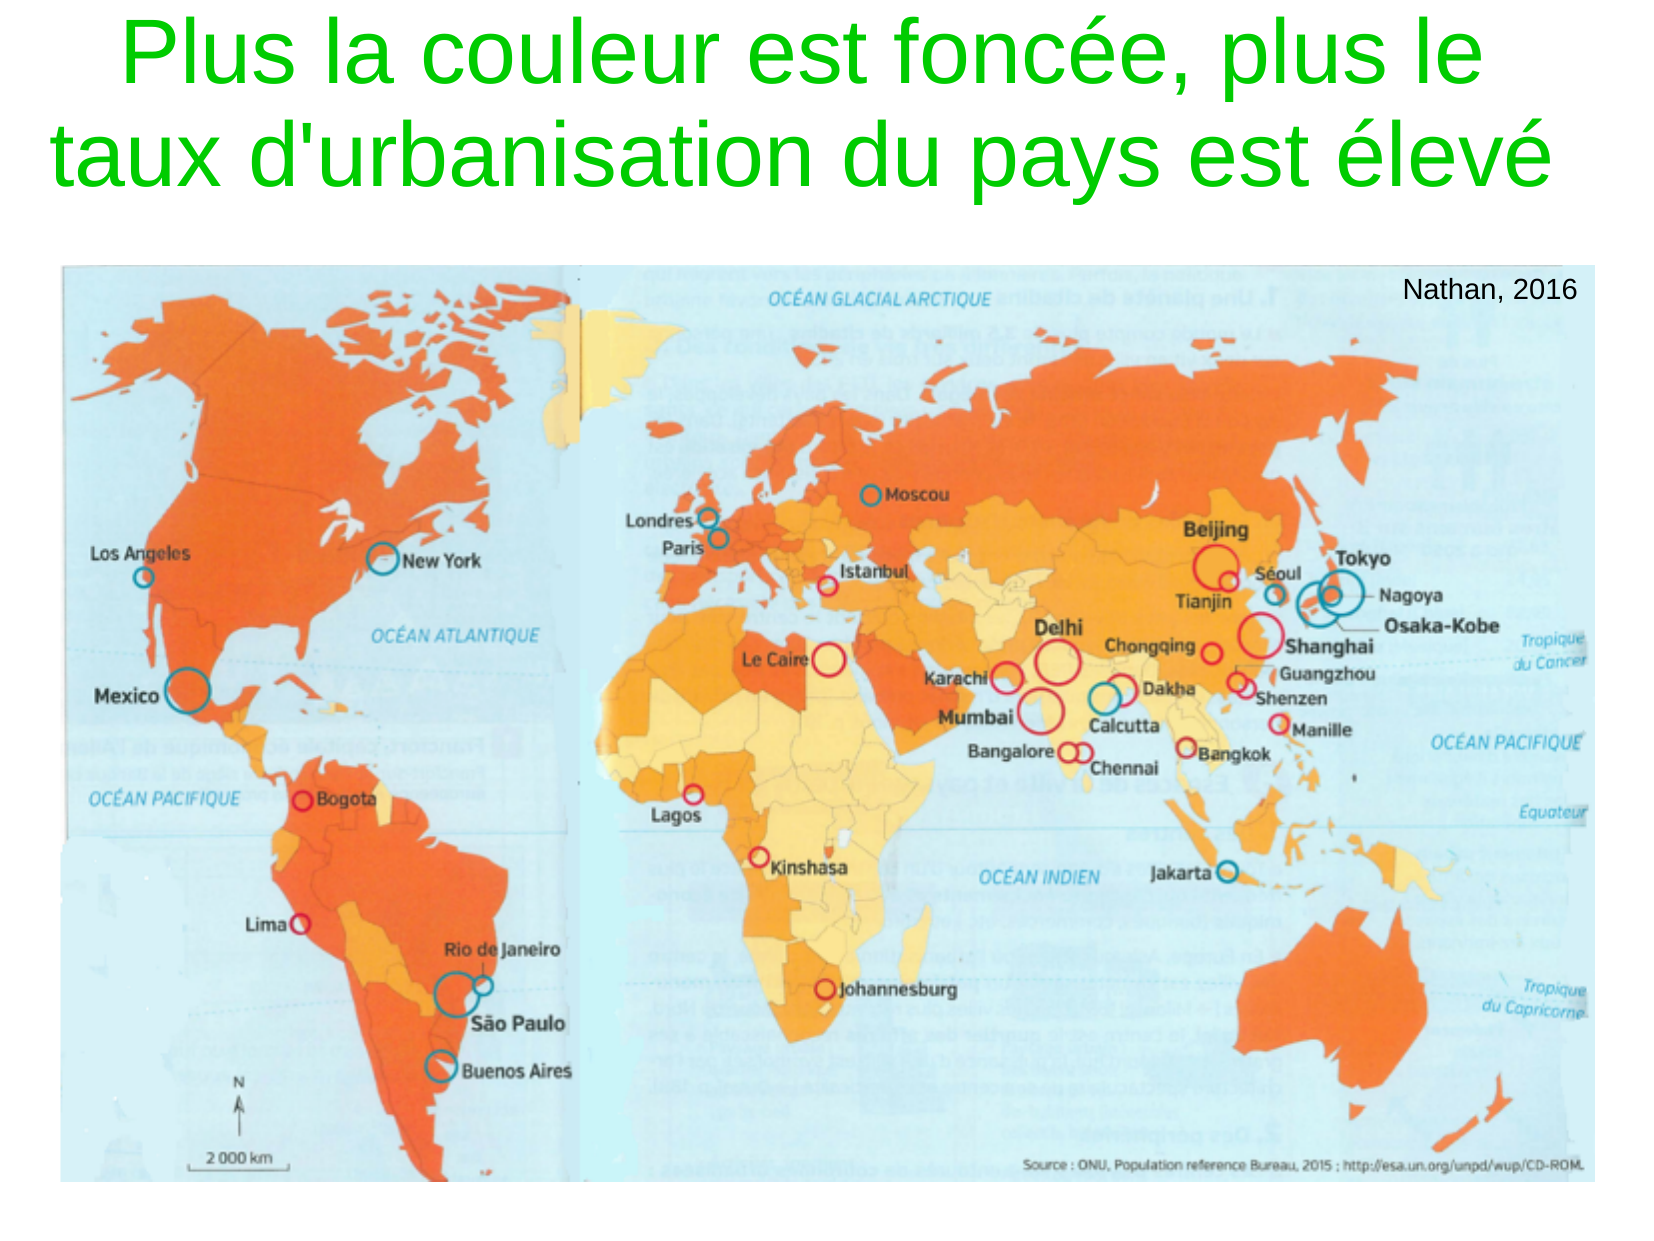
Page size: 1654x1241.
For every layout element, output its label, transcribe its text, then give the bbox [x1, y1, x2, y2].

text_box Nathan, 2016 [1387, 265, 1595, 343]
picture [59, 265, 1595, 1182]
title Plus la couleur est foncée, plus le taux d'urbanisation du pays est élevé [29, 0, 1577, 208]
